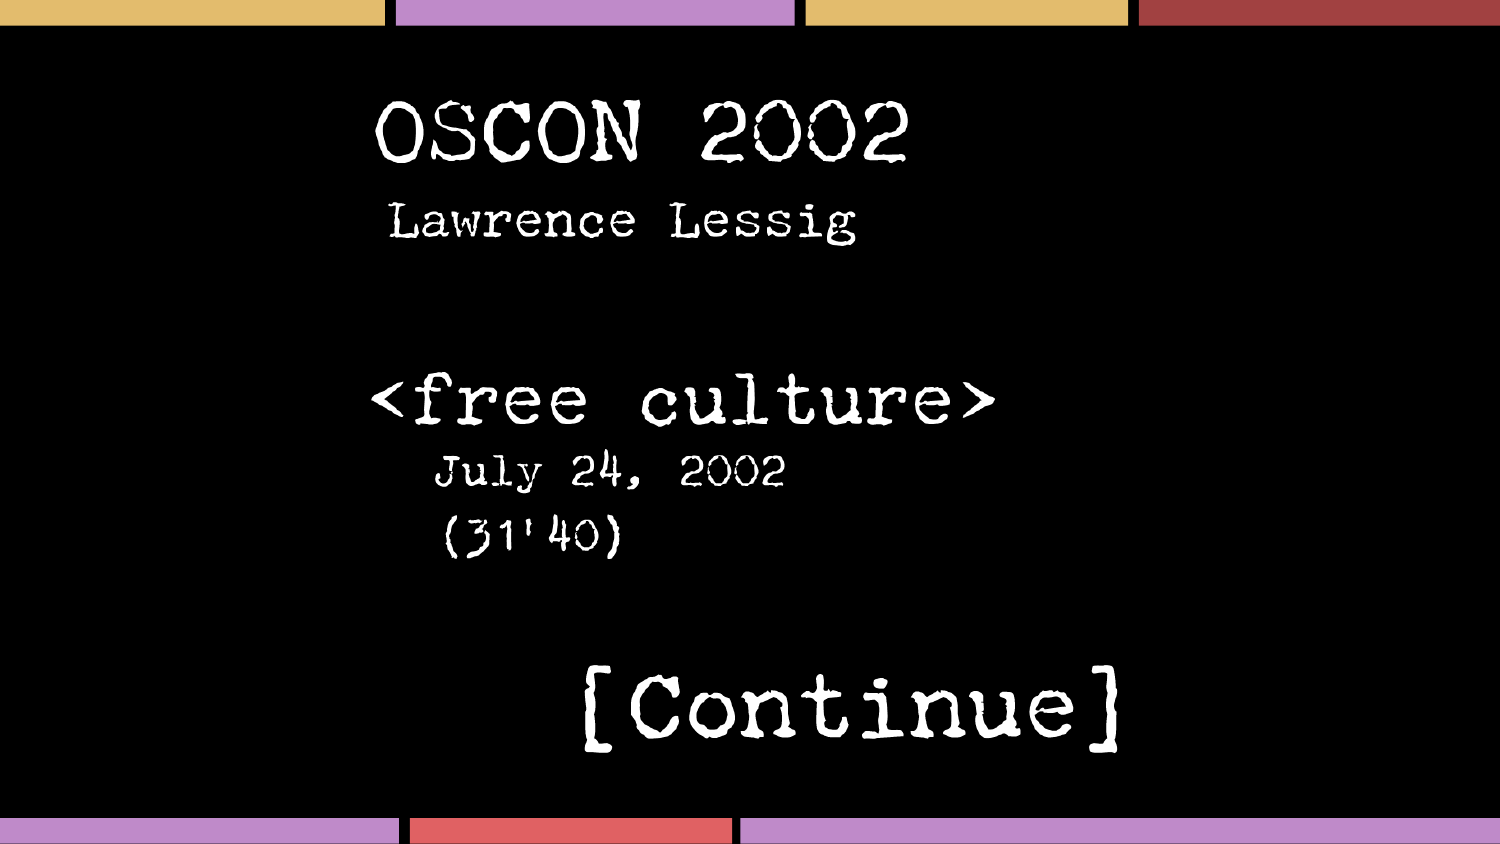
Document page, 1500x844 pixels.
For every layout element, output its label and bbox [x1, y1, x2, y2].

picture [360, 77, 1140, 766]
